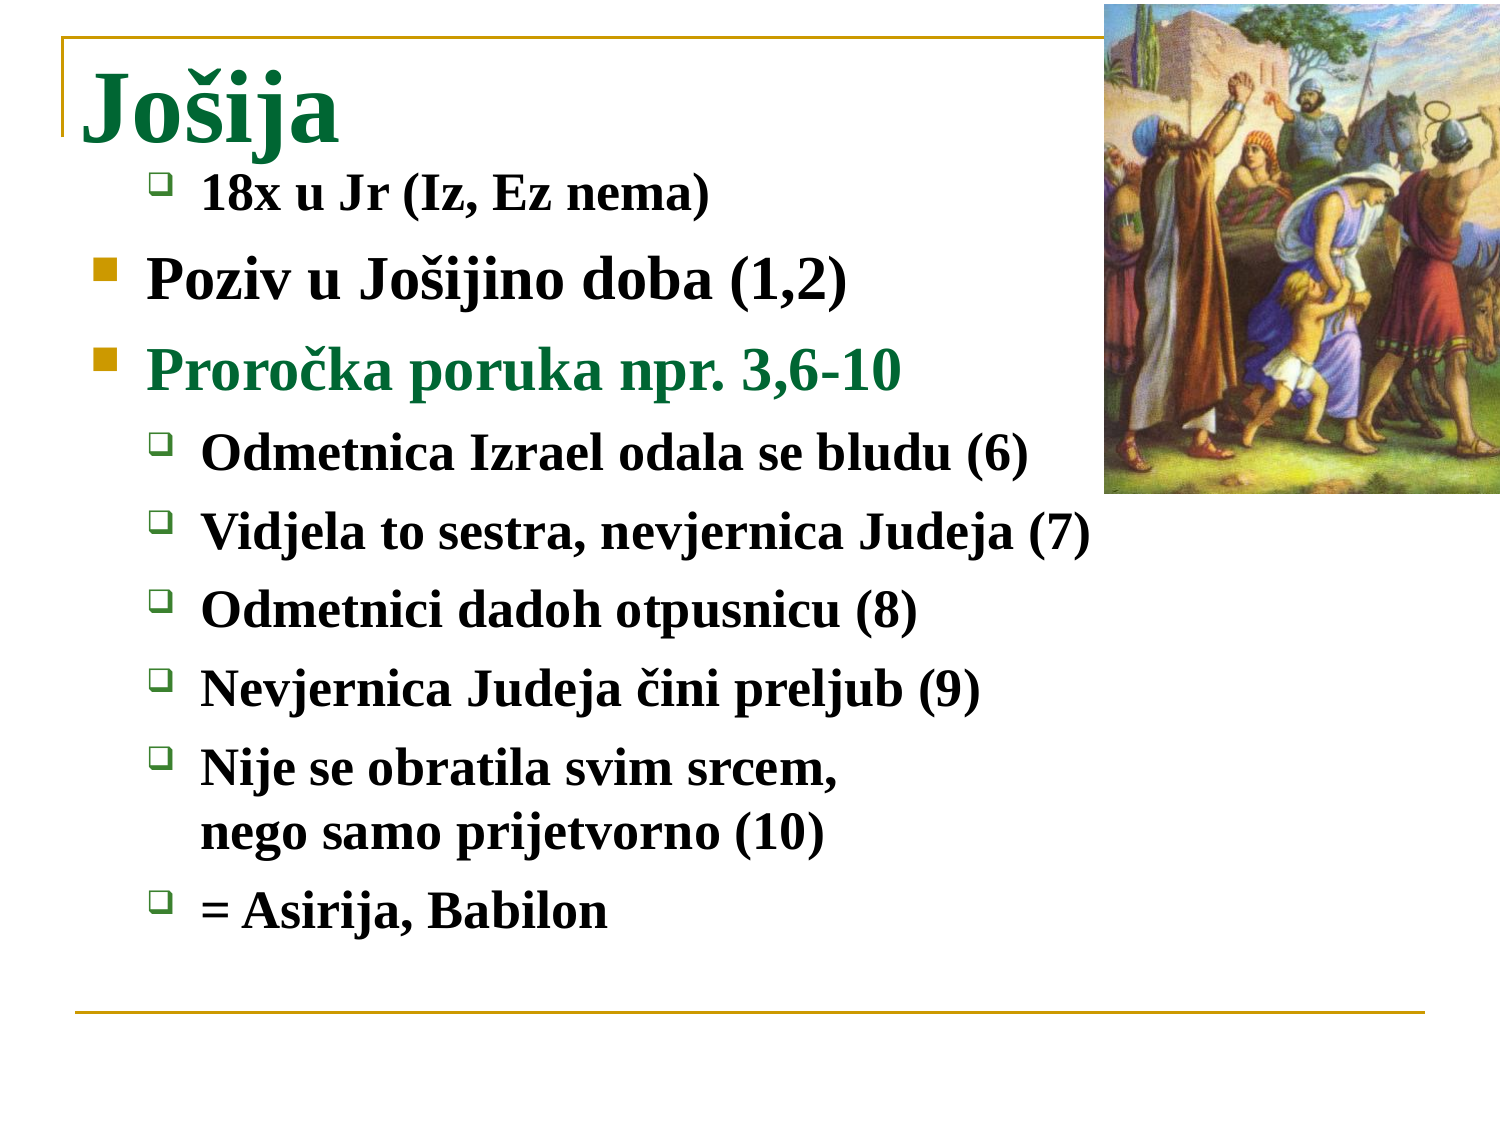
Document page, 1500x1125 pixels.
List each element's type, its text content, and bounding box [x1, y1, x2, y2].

list 18x u Jr (Iz, Ez nema) Poziv u Jošijino doba (1,2) Proročka poruka npr. 3,6-10 Odmetnica Izrael odala se bludu (6) Vidjela to sestra, nevjernica Judeja (7) Odmetnici dadoh otpusnicu (8) Nevjernica Judeja čini preljub (9) Nije se obratila svim srcem, nego samo prijetvorno (10) = Asirija, Babilon [75, 148, 1426, 1006]
picture [1104, 4, 1500, 494]
title Jošija [64, 31, 1104, 218]
